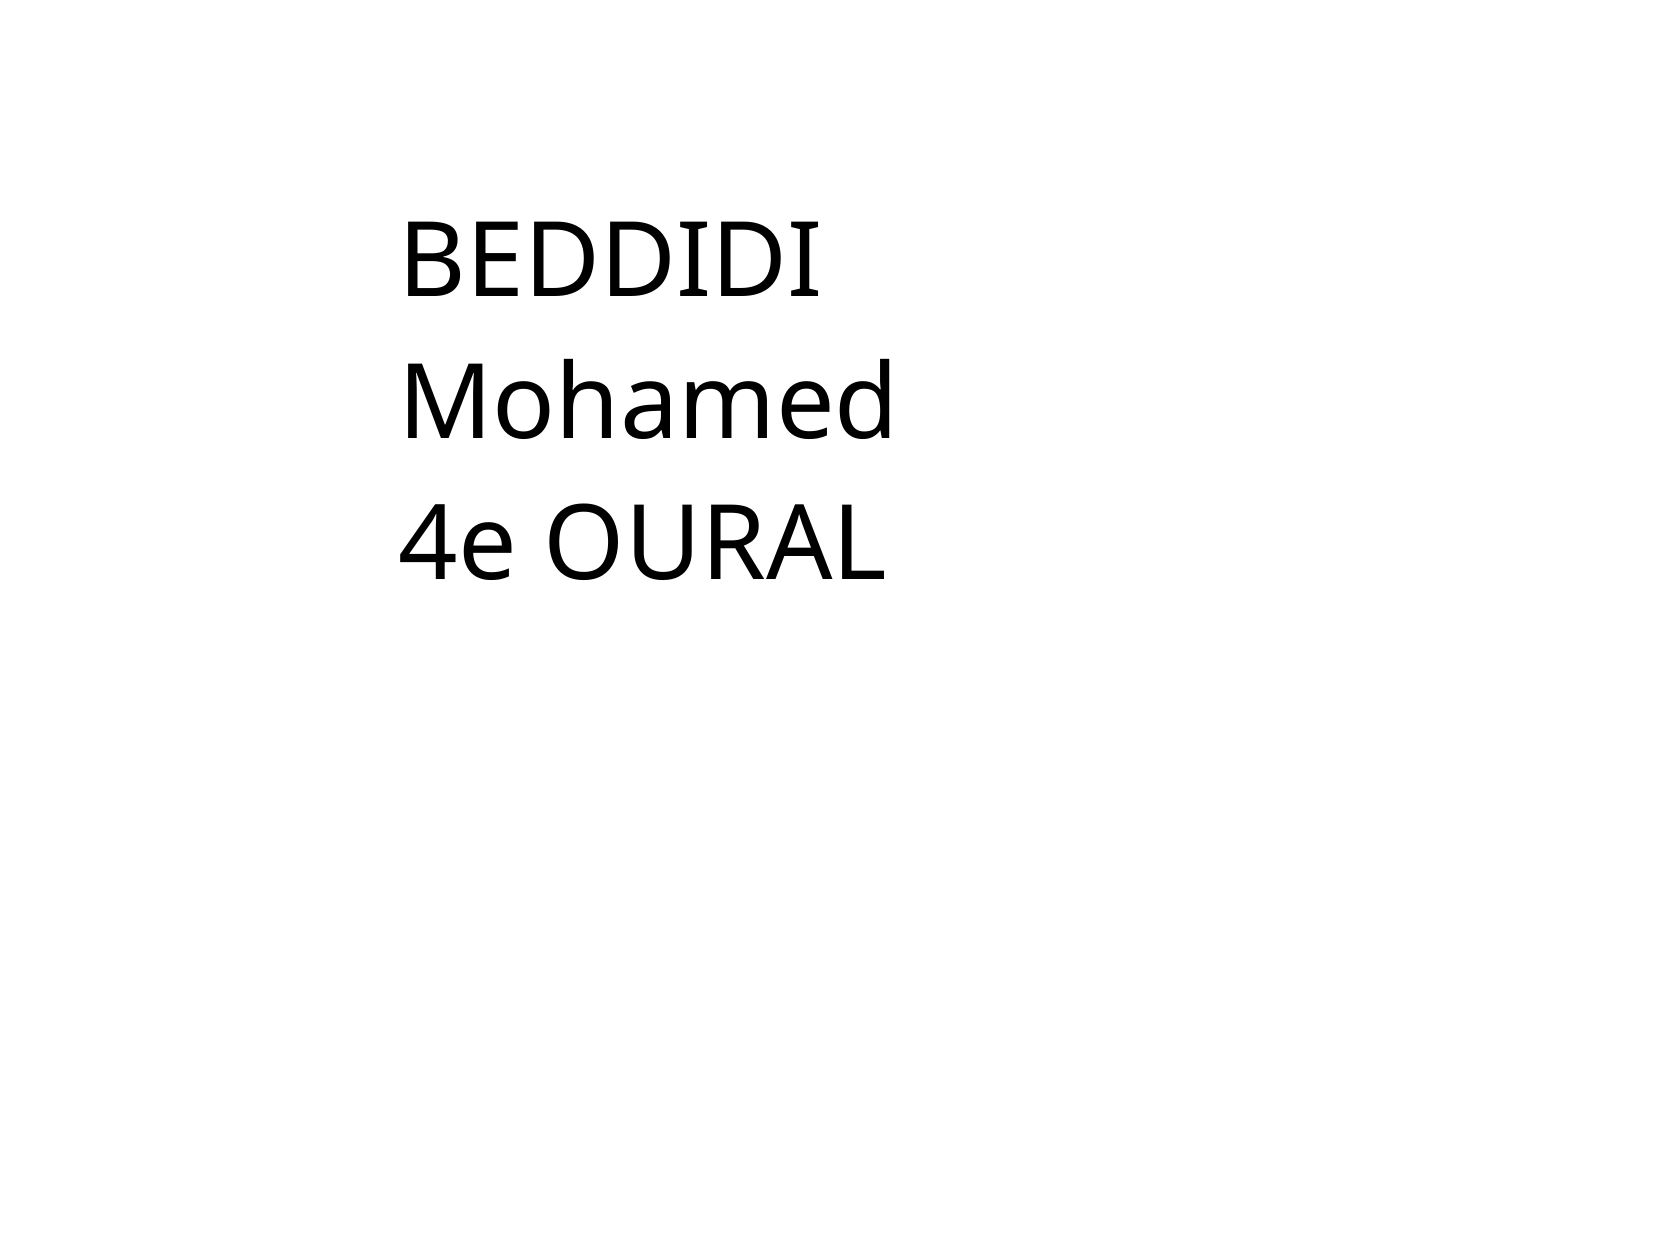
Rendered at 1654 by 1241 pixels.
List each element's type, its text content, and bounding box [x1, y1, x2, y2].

text_box BEDDIDI Mohamed 4e OURAL [383, 177, 1595, 629]
